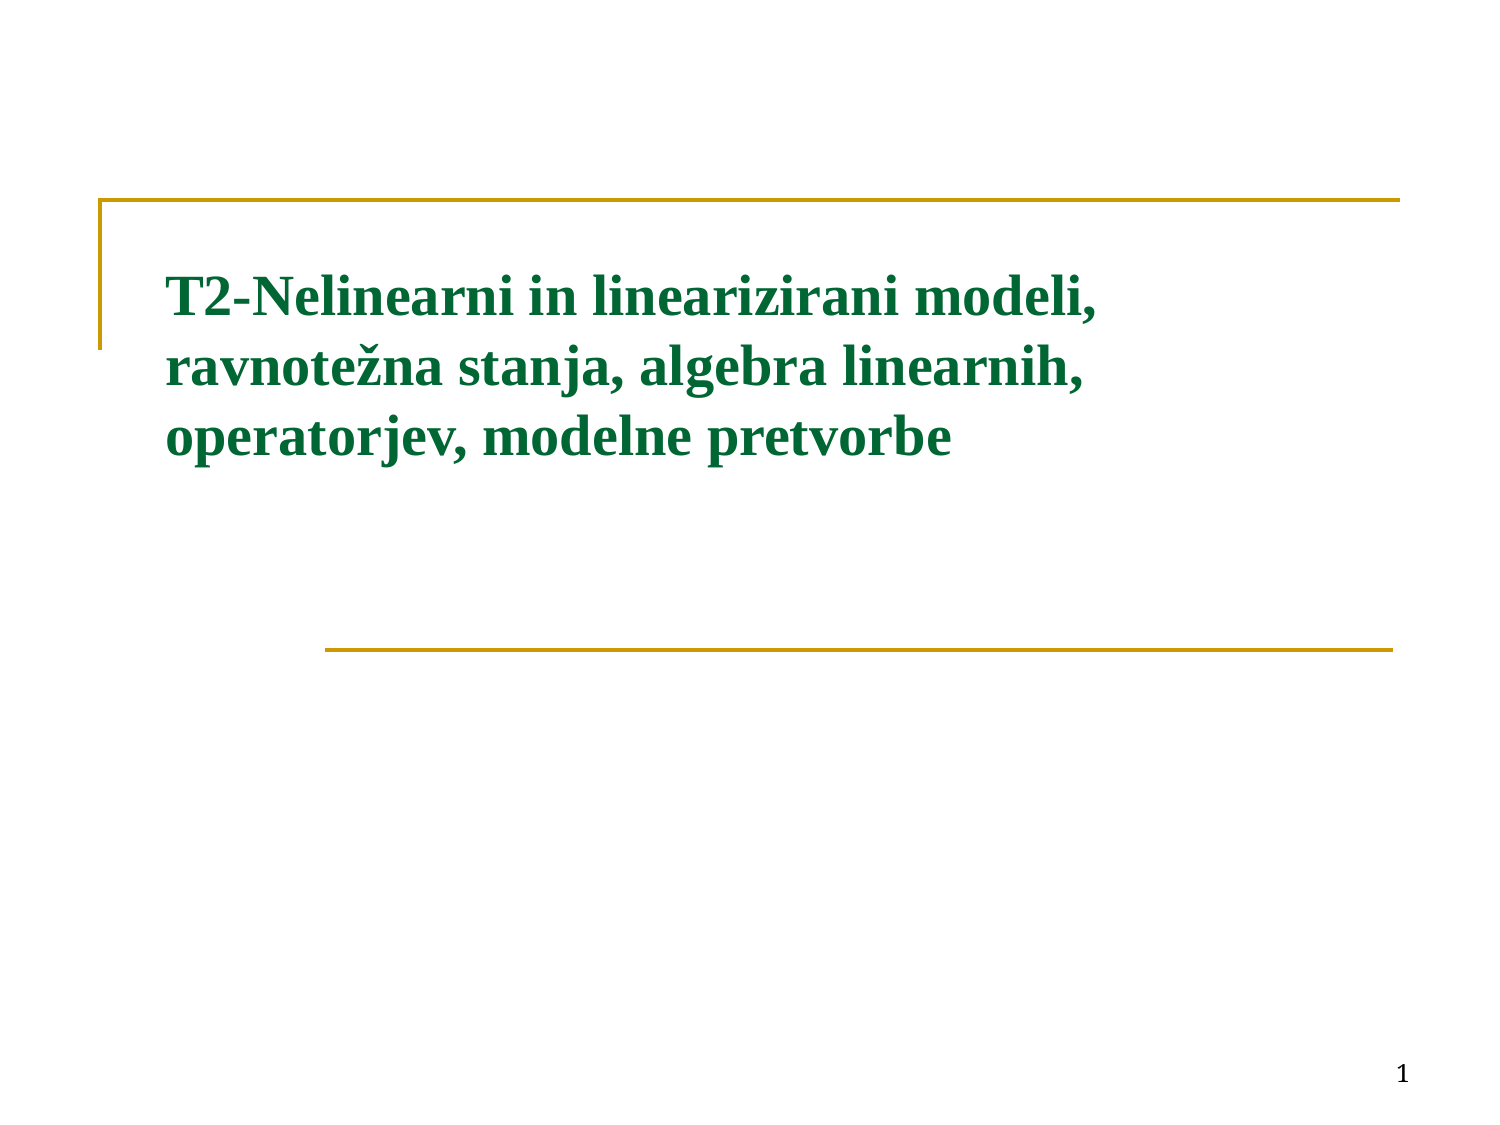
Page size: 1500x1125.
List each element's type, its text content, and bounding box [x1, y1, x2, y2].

title T2-Nelinearni in linearizirani modeli, ravnotežna stanja, algebra linearnih, operatorjev, modelne pretvorbe [149, 249, 1401, 590]
text_box <number> [1074, 1024, 1426, 1100]
